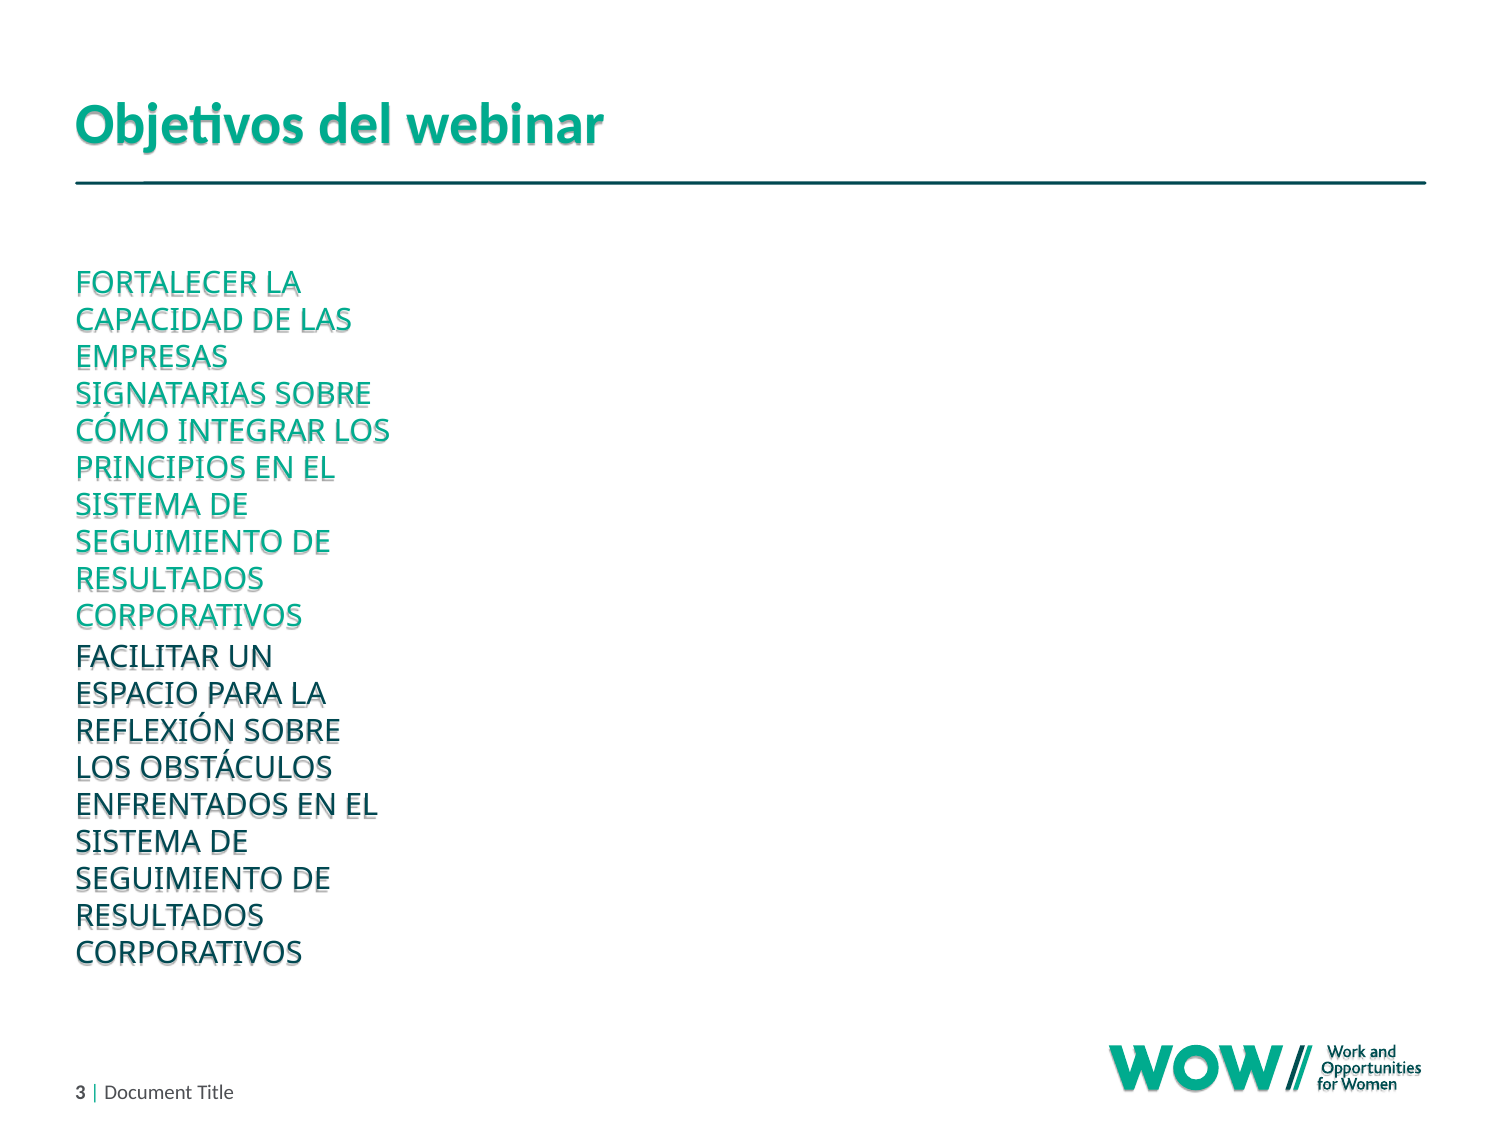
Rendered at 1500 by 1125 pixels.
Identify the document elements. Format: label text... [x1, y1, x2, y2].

title Objetivos del webinar [75, 41, 1424, 156]
list FORTALECER LA CAPACIDAD DE LAS EMPRESAS SIGNATARIAS SOBRE CÓMO INTEGRAR LOS PRINCIPIOS EN EL SISTEMA DE SEGUIMIENTO DE RESULTADOS CORPORATIVOS FACILITAR UN ESPACIO PARA LA REFLEXIÓN SOBRE LOS OBSTÁCULOS ENFRENTADOS EN EL SISTEMA DE SEGUIMIENTO DE RESULTADOS CORPORATIVOS [75, 262, 1115, 989]
text_box 3 | Document Title [75, 1045, 426, 1106]
